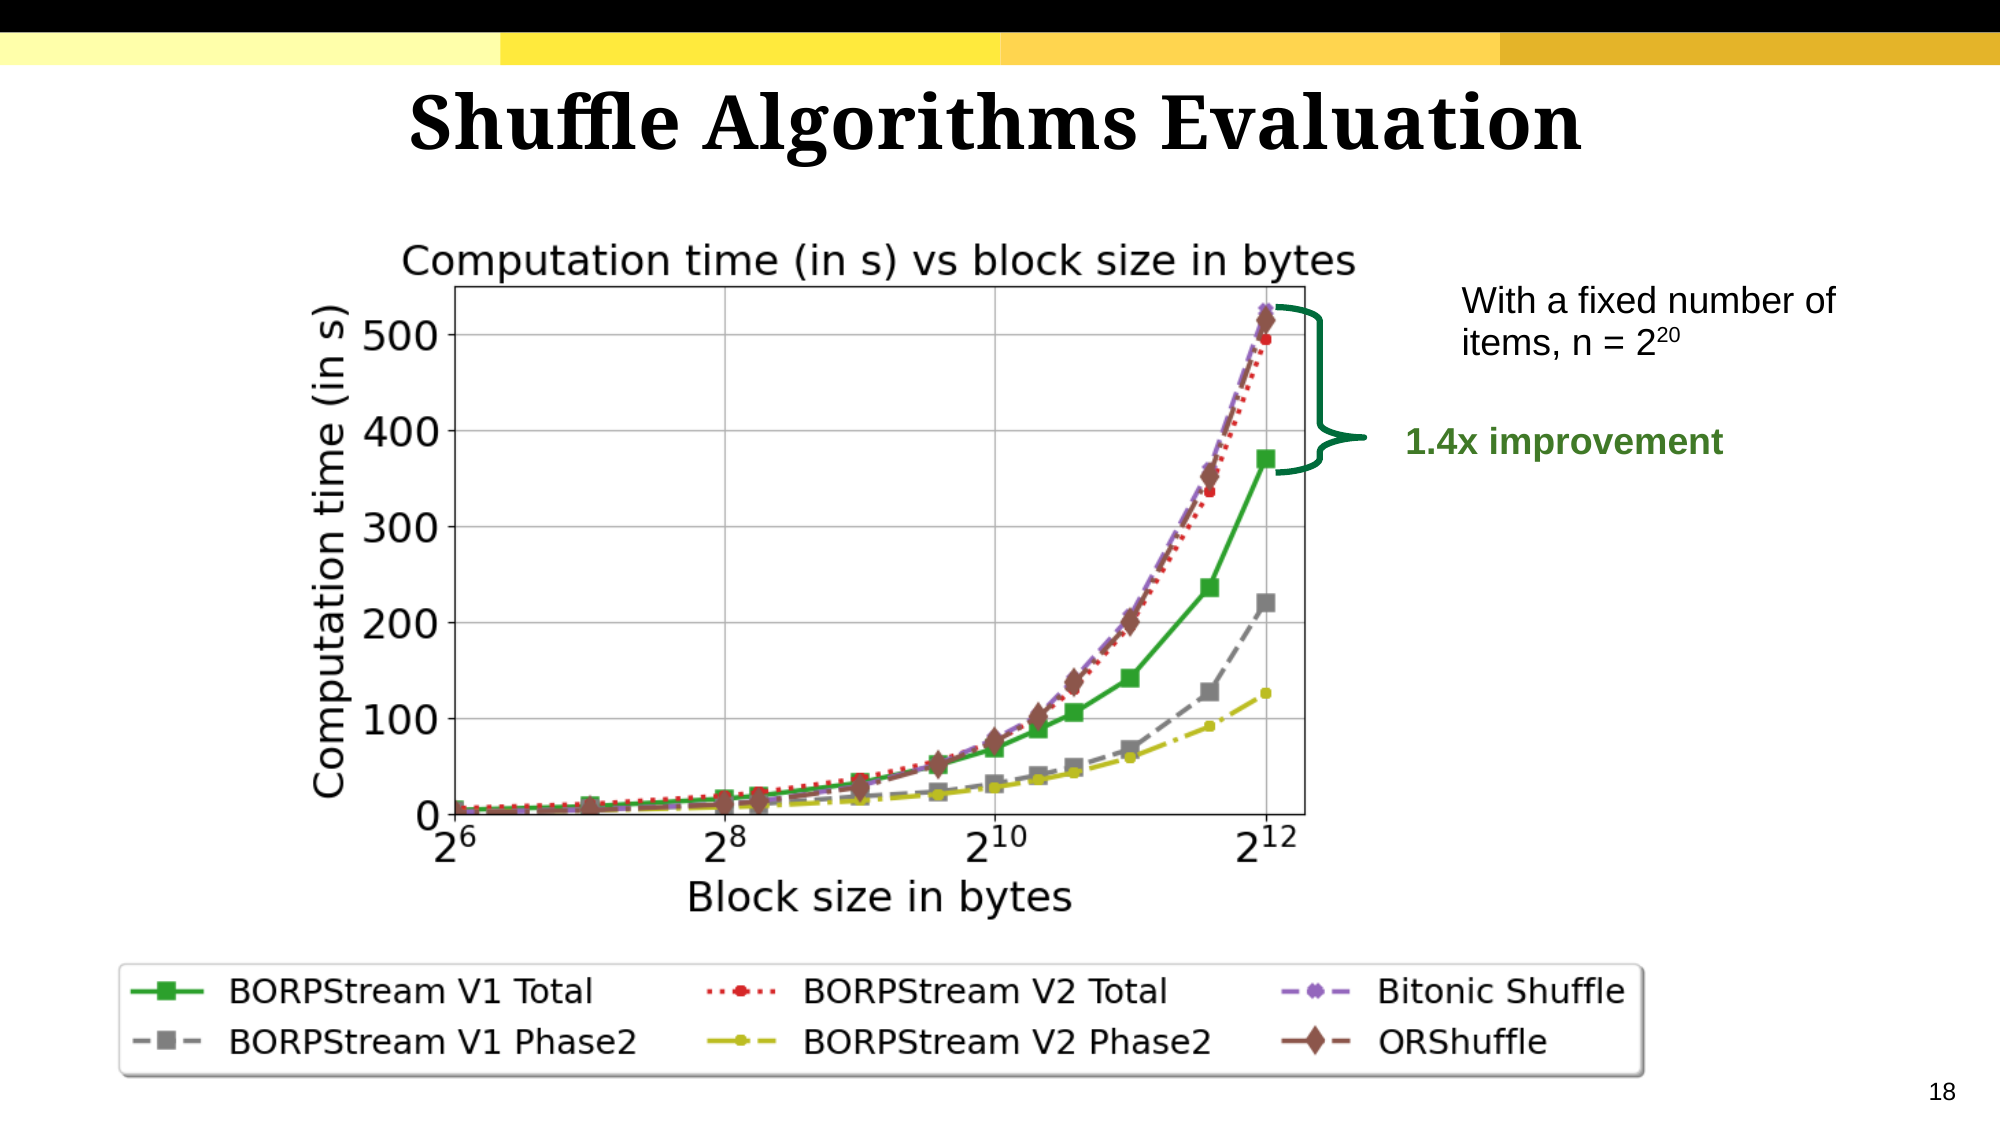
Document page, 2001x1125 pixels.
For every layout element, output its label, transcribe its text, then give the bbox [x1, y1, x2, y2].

text_box 1.4x improvement [1390, 413, 1819, 473]
text_box With a fixed number of items, n = 220 [1446, 271, 1932, 371]
picture [105, 230, 1654, 1087]
text_box 18 [1913, 1070, 1972, 1114]
title Shuffle Algorithms Evaluation [48, 53, 1947, 201]
